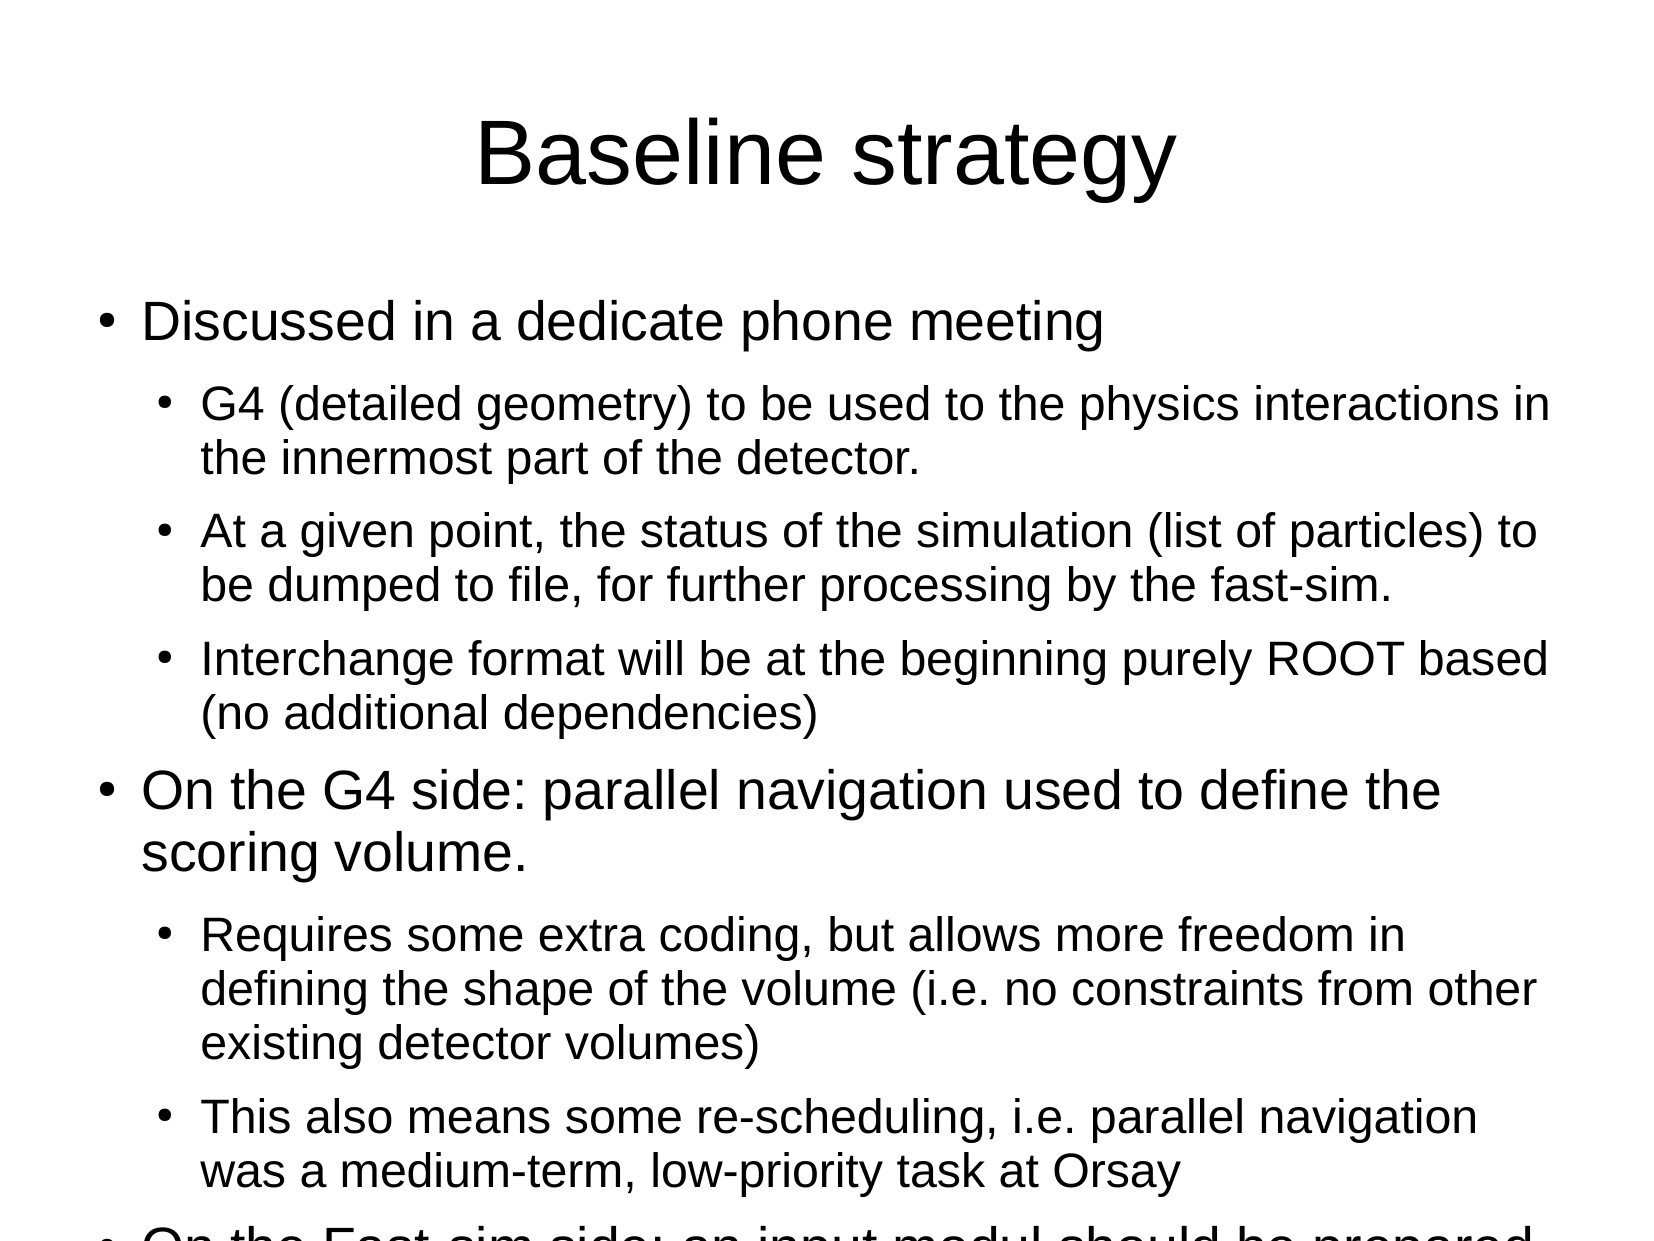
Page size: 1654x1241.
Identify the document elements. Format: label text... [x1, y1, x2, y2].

title Baseline strategy [82, 56, 1571, 250]
list Discussed in a dedicate phone meeting G4 (detailed geometry) to be used to the physics interactions in the innermost part of the detector. At a given point, the status of the simulation (list of particles) to be dumped to file, for further processing by the fast-sim. Interchange format will be at the beginning purely ROOT based (no additional dependencies) On the G4 side: parallel navigation used to define the scoring volume. Requires some extra coding, but allows more freedom in defining the shape of the volume (i.e. no constraints from other existing detector volumes) This also means some re-scheduling, i.e. parallel navigation was a medium-term, low-priority task at Orsay On the Fast-sim side: an input modul should be prepared, to seed the simulation starting from the G4 output [82, 290, 1571, 1241]
